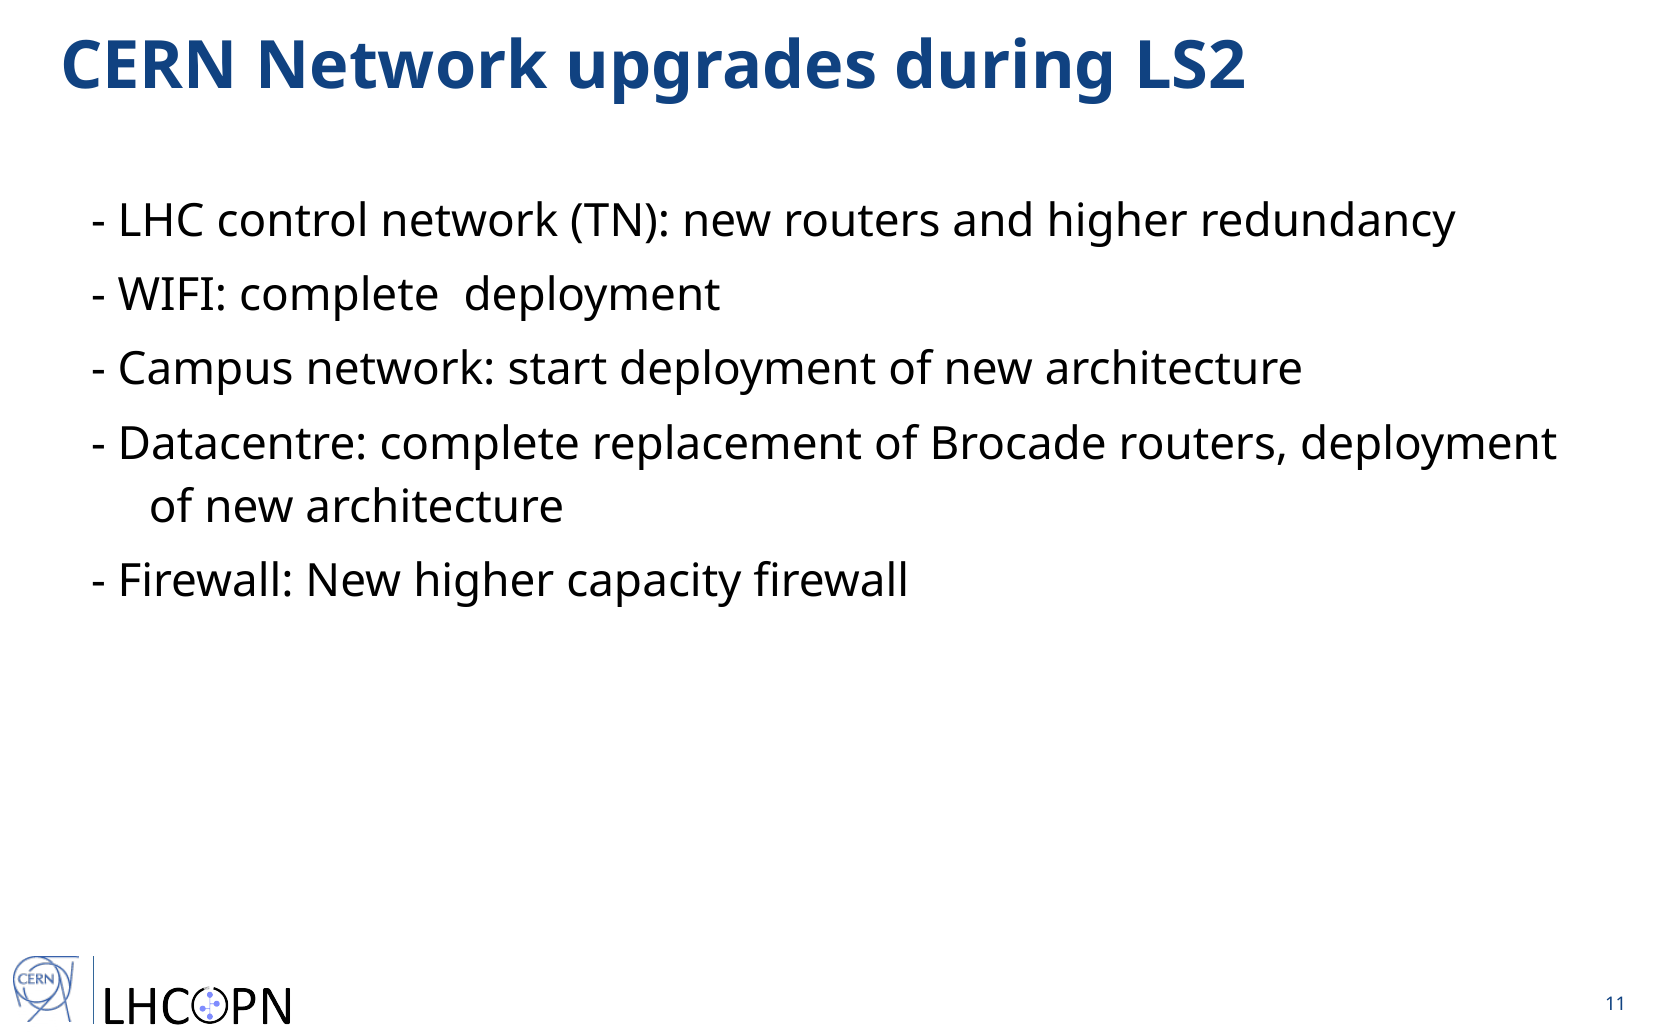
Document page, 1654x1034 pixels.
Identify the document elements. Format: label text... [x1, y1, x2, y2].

picture [103, 984, 294, 1027]
title CERN Network upgrades during LS2 [60, 0, 1528, 138]
picture [13, 956, 79, 1032]
text_box - LHC control network (TN): new routers and higher redundancy - WIFI: complete deployment - Campus network: start deployment of new architecture - Datacentre: complete replacement of Brocade routers, deployment of new architecture - Firewall: New higher capacity firewall [76, 180, 1601, 897]
